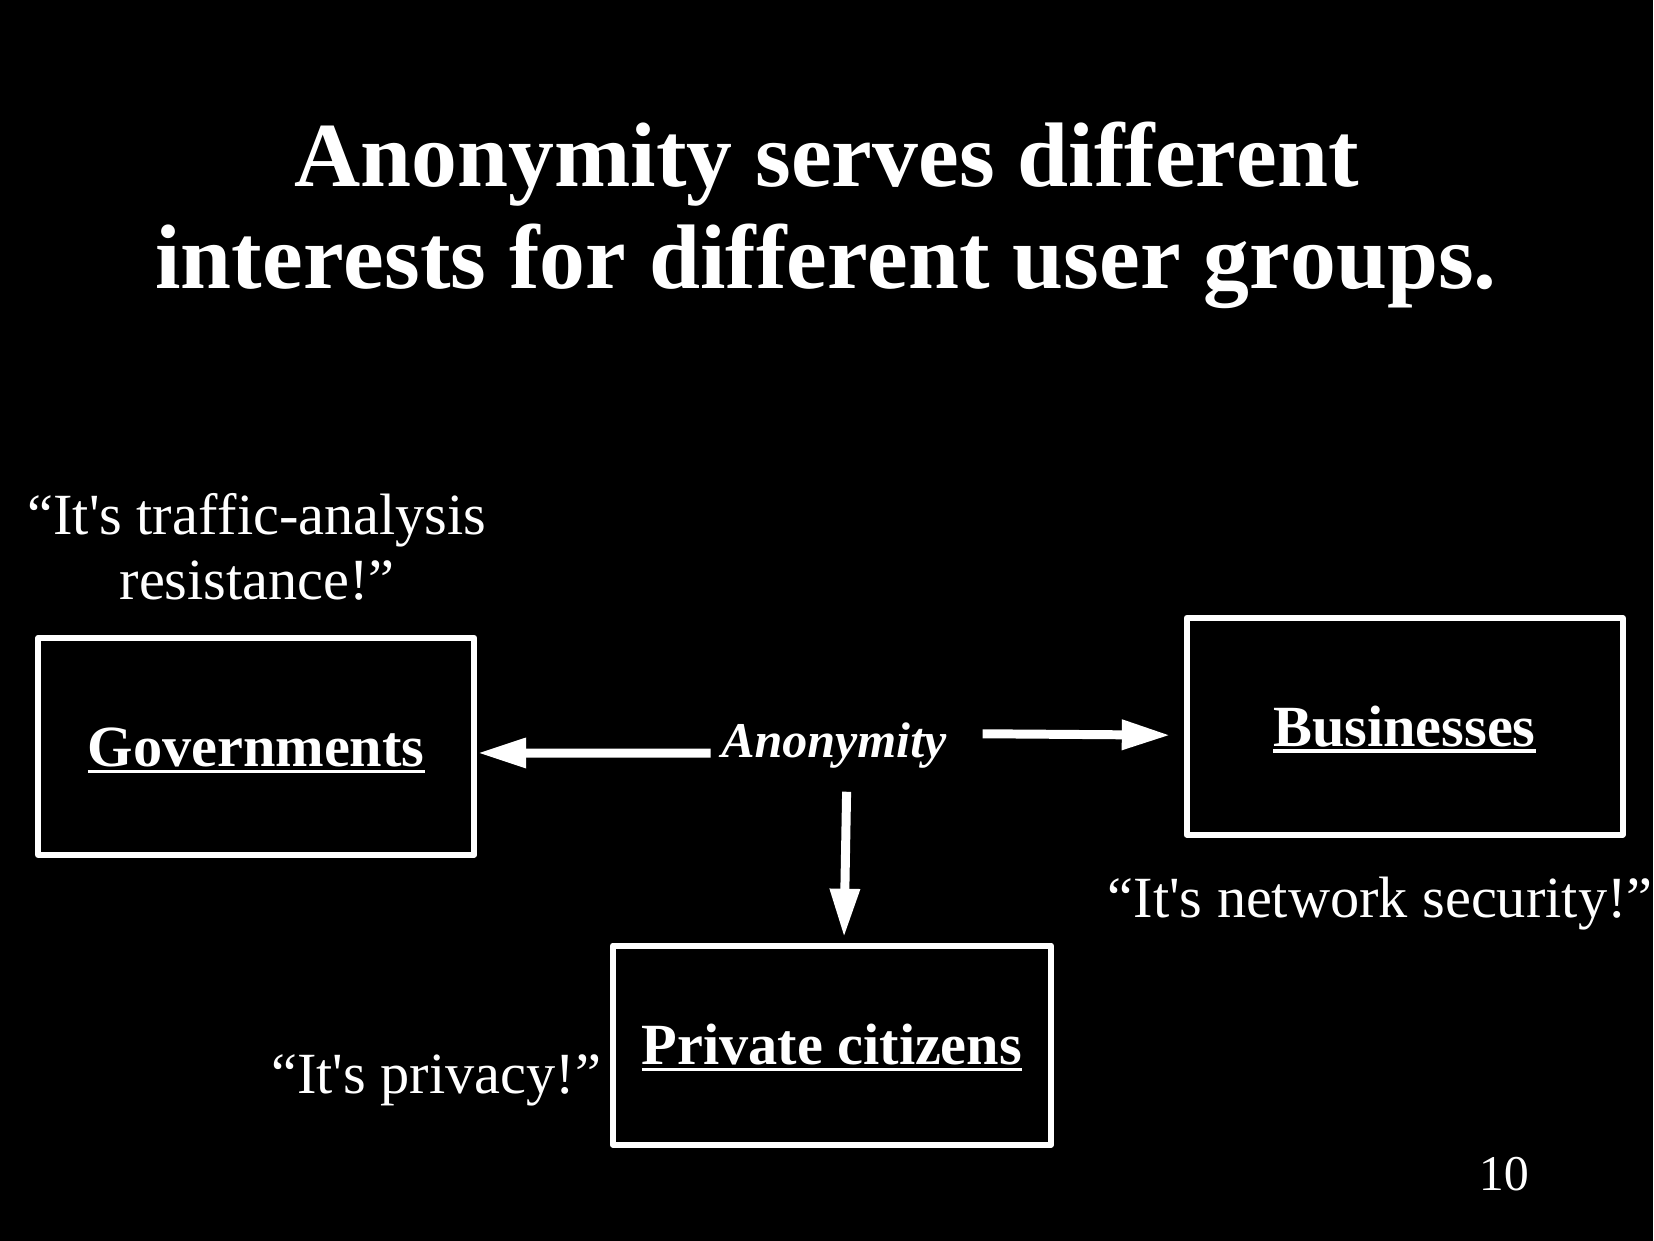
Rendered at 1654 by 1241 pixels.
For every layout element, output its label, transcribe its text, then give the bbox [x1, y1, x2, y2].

text_box Private citizens [612, 945, 1052, 1145]
text_box Anonymity [632, 668, 1036, 813]
text_box Governments [38, 637, 475, 855]
text_box “It's network security!” [1107, 865, 1653, 936]
text_box “It's traffic-analysis resistance!” [27, 482, 488, 625]
text_box “It's privacy!” [271, 1041, 602, 1112]
text_box Businesses [1186, 617, 1623, 835]
title Anonymity serves different interests for different user groups. [121, 86, 1534, 327]
